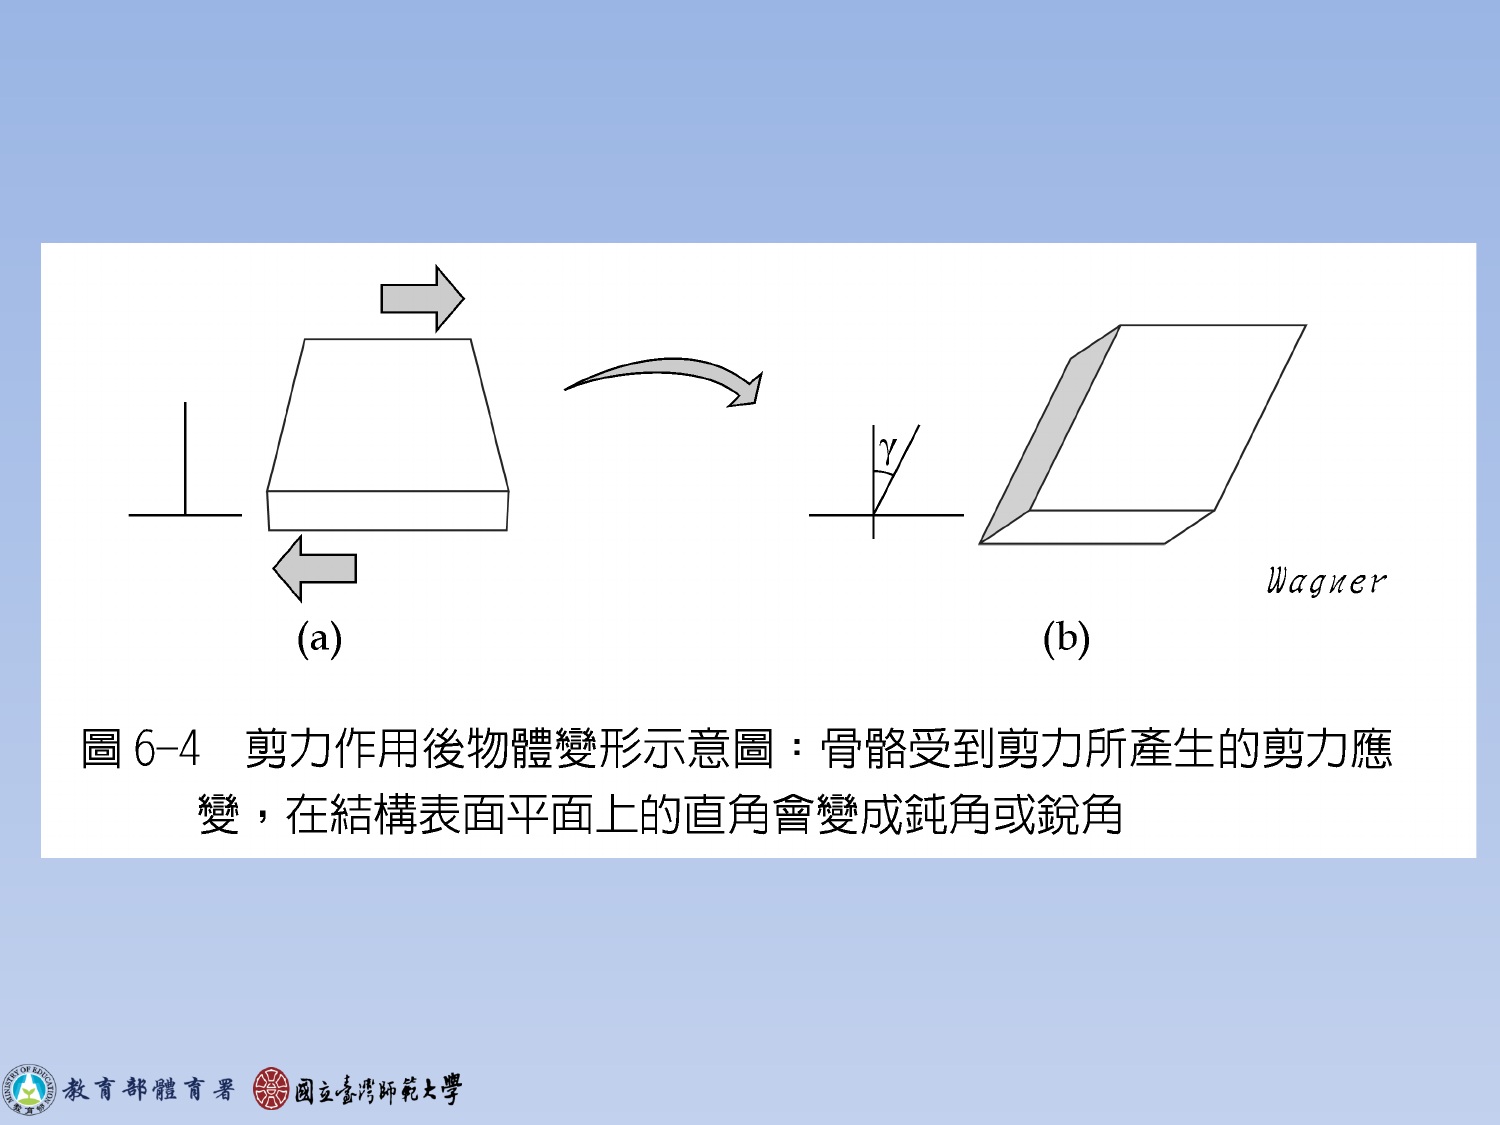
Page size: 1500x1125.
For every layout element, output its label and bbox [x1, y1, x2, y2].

picture [41, 243, 1477, 858]
